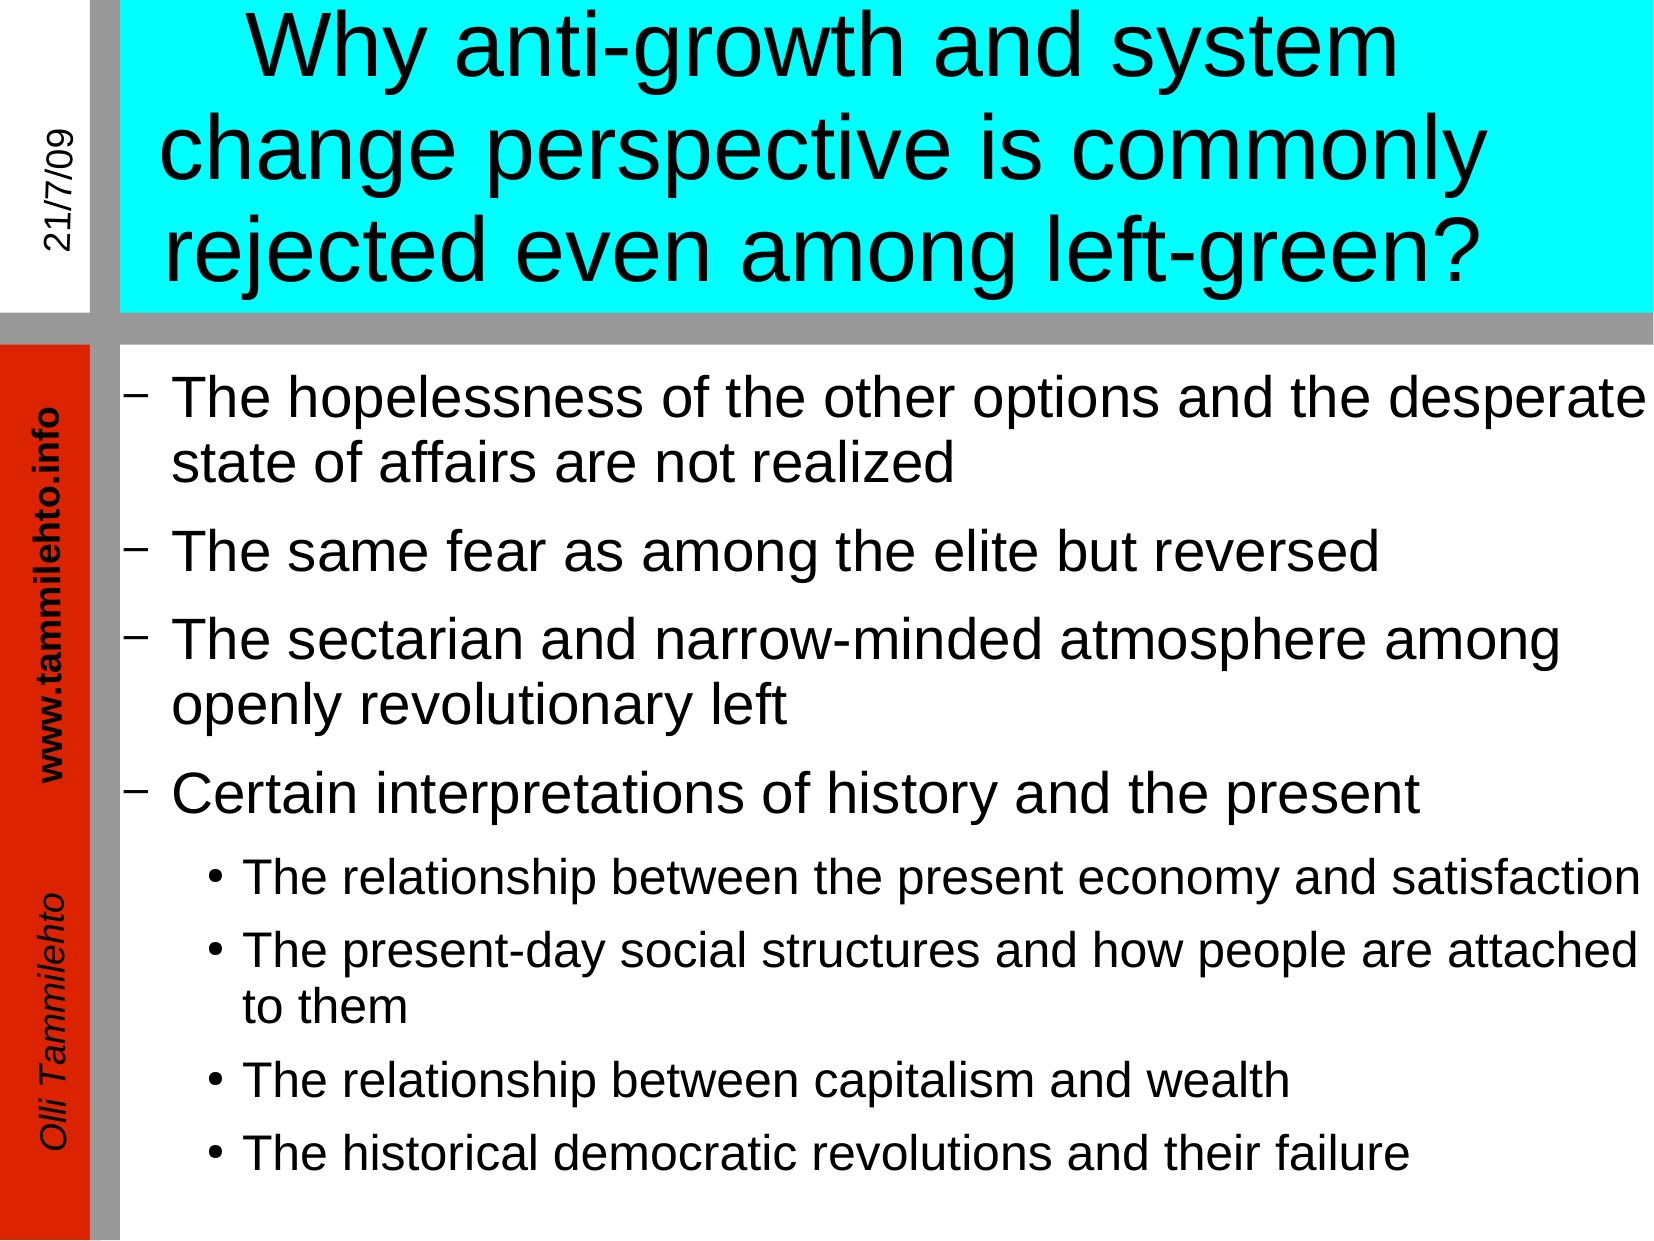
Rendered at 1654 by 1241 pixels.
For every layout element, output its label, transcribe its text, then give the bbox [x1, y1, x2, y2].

list The hopelessness of the other options and the desperate state of affairs are not realized The same fear as among the elite but reversed The sectarian and narrow-minded atmosphere among openly revolutionary left Certain interpretations of history and the present The relationship between the present economy and satisfaction The present-day social structures and how people are attached to them The relationship between capitalism and wealth The historical democratic revolutions and their failure [29, 364, 1654, 1182]
title Why anti-growth and system change perspective is commonly rejected even among left-green? [118, 0, 1531, 325]
